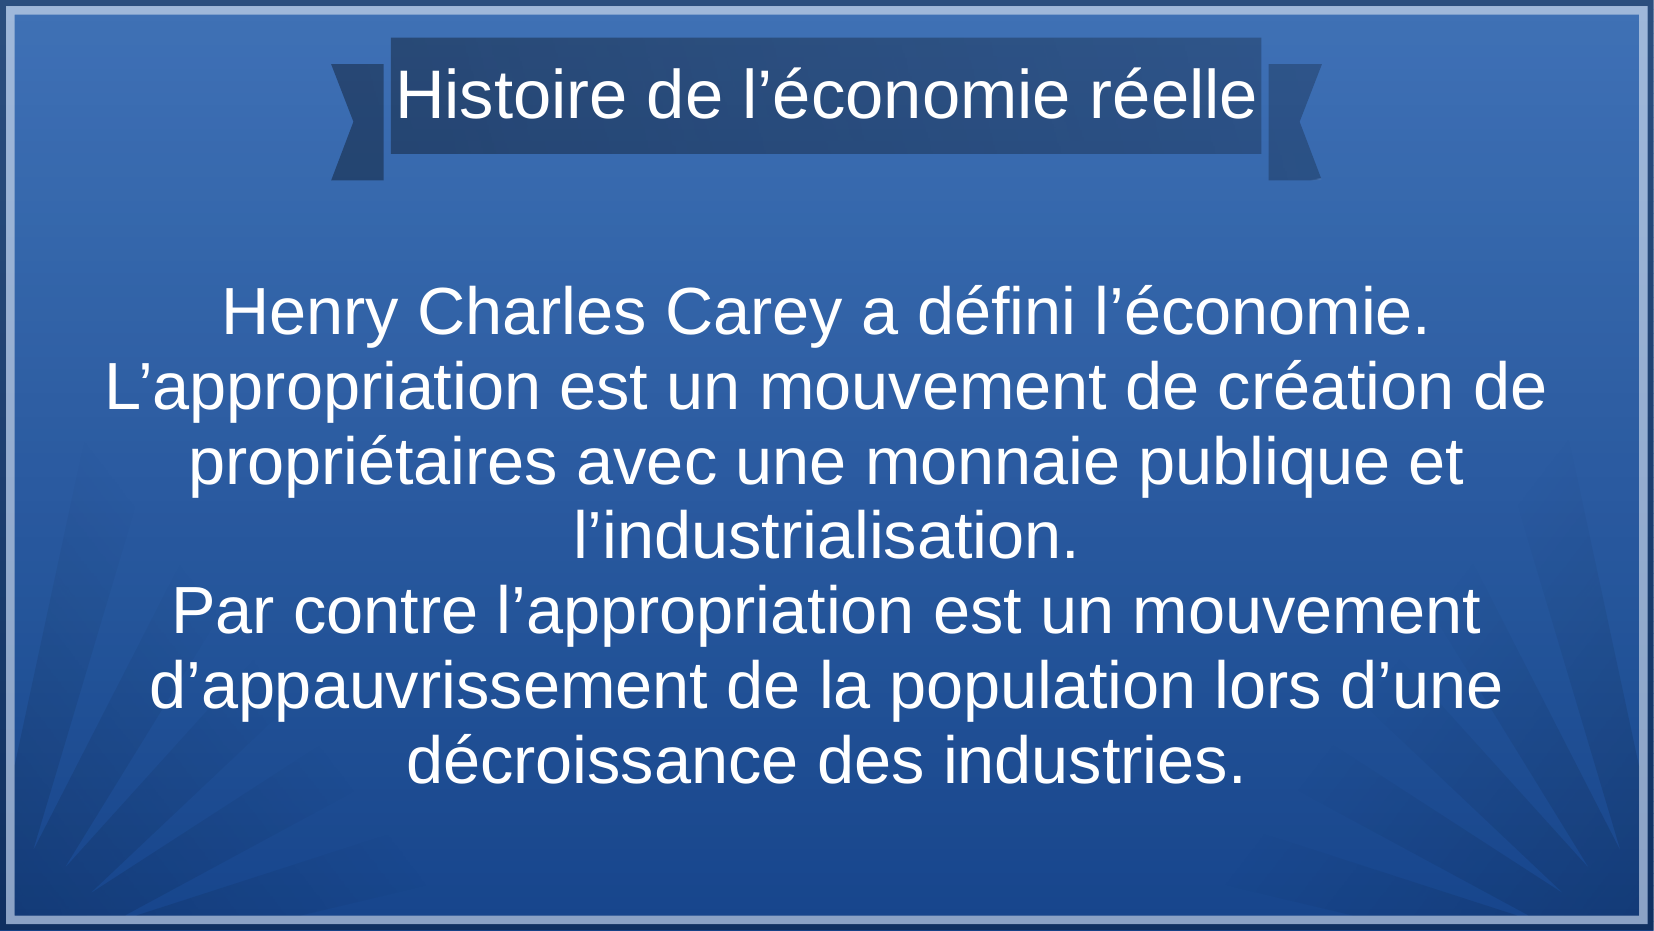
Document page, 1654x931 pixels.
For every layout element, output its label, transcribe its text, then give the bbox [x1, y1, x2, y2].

title Histoire de l’économie réelle [389, 35, 1264, 154]
subtitle Henry Charles Carey a défini l’économie. L’appropriation est un mouvement de création de propriétaires avec une monnaie publique et l’industrialisation. Par contre l’appropriation est un mouvement d’appauvrissement de la population lors d’une décroissance des industries. [82, 224, 1571, 848]
